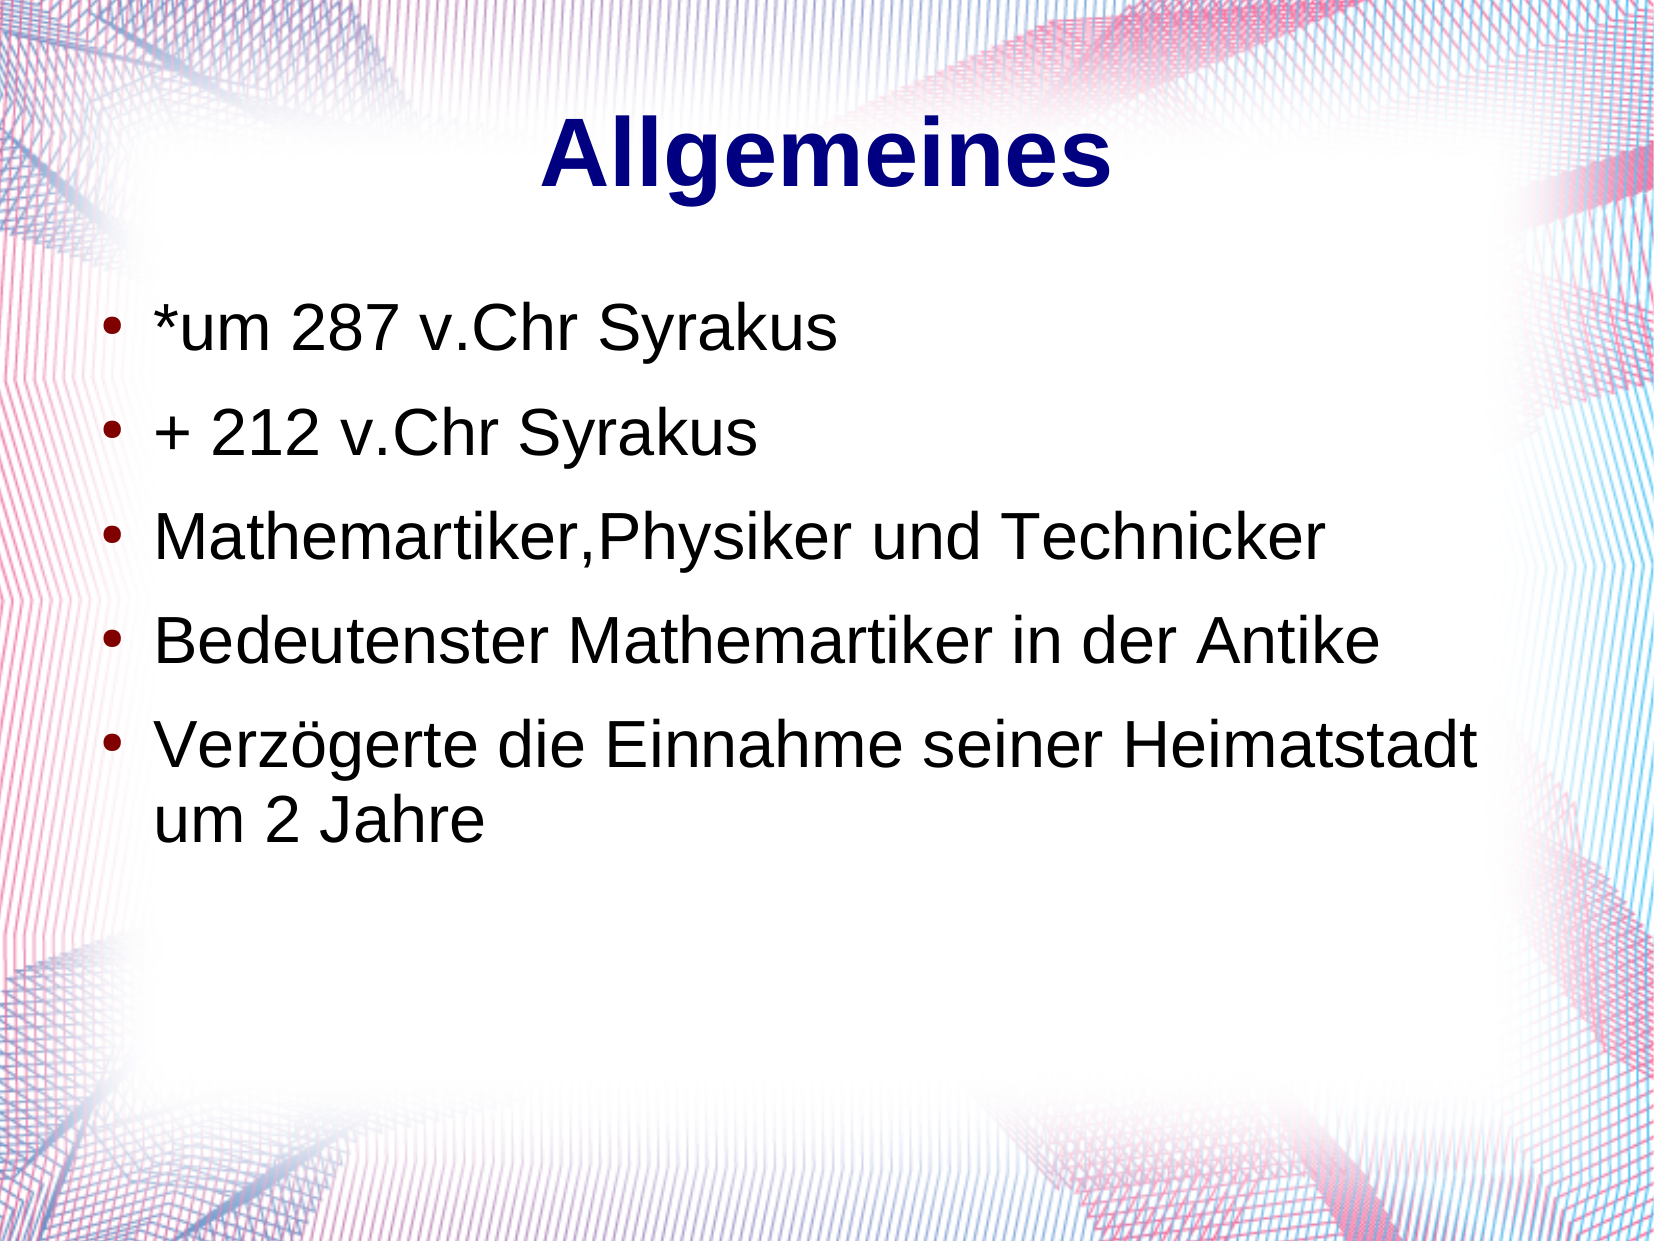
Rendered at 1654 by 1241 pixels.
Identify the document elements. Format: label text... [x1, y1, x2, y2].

list *um 287 v.Chr Syrakus + 212 v.Chr Syrakus Mathemartiker,Physiker und Technicker Bedeutenster Mathemartiker in der Antike Verzögerte die Einnahme seiner Heimatstadt um 2 Jahre [82, 290, 1571, 1109]
picture [0, 0, 1654, 1241]
title Allgemeines [82, 49, 1571, 257]
